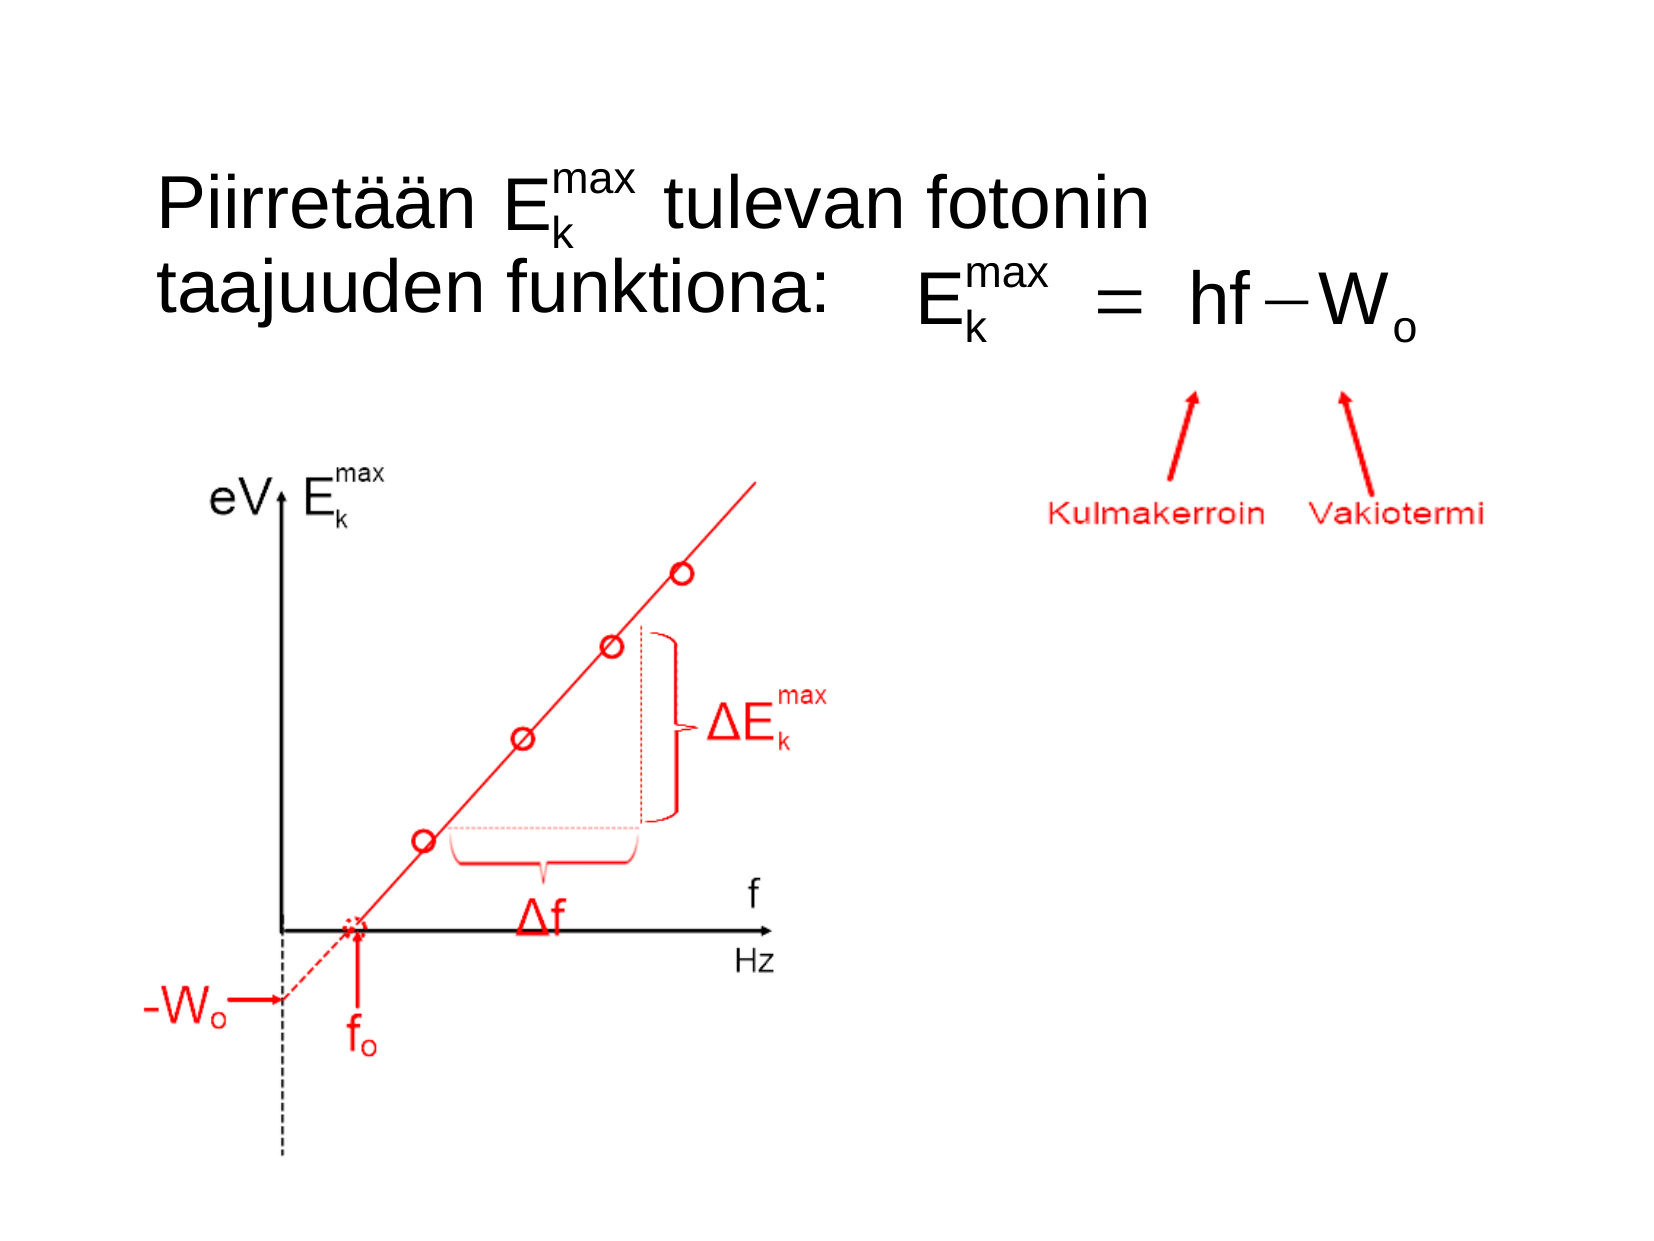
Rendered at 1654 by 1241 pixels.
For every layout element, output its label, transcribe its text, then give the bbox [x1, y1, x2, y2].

picture [984, 366, 1548, 555]
picture [99, 390, 886, 1182]
chart [909, 248, 1425, 353]
text_box Piirretään tulevan fotonin taajuuden funktiona: [141, 153, 1512, 505]
chart [496, 153, 645, 258]
